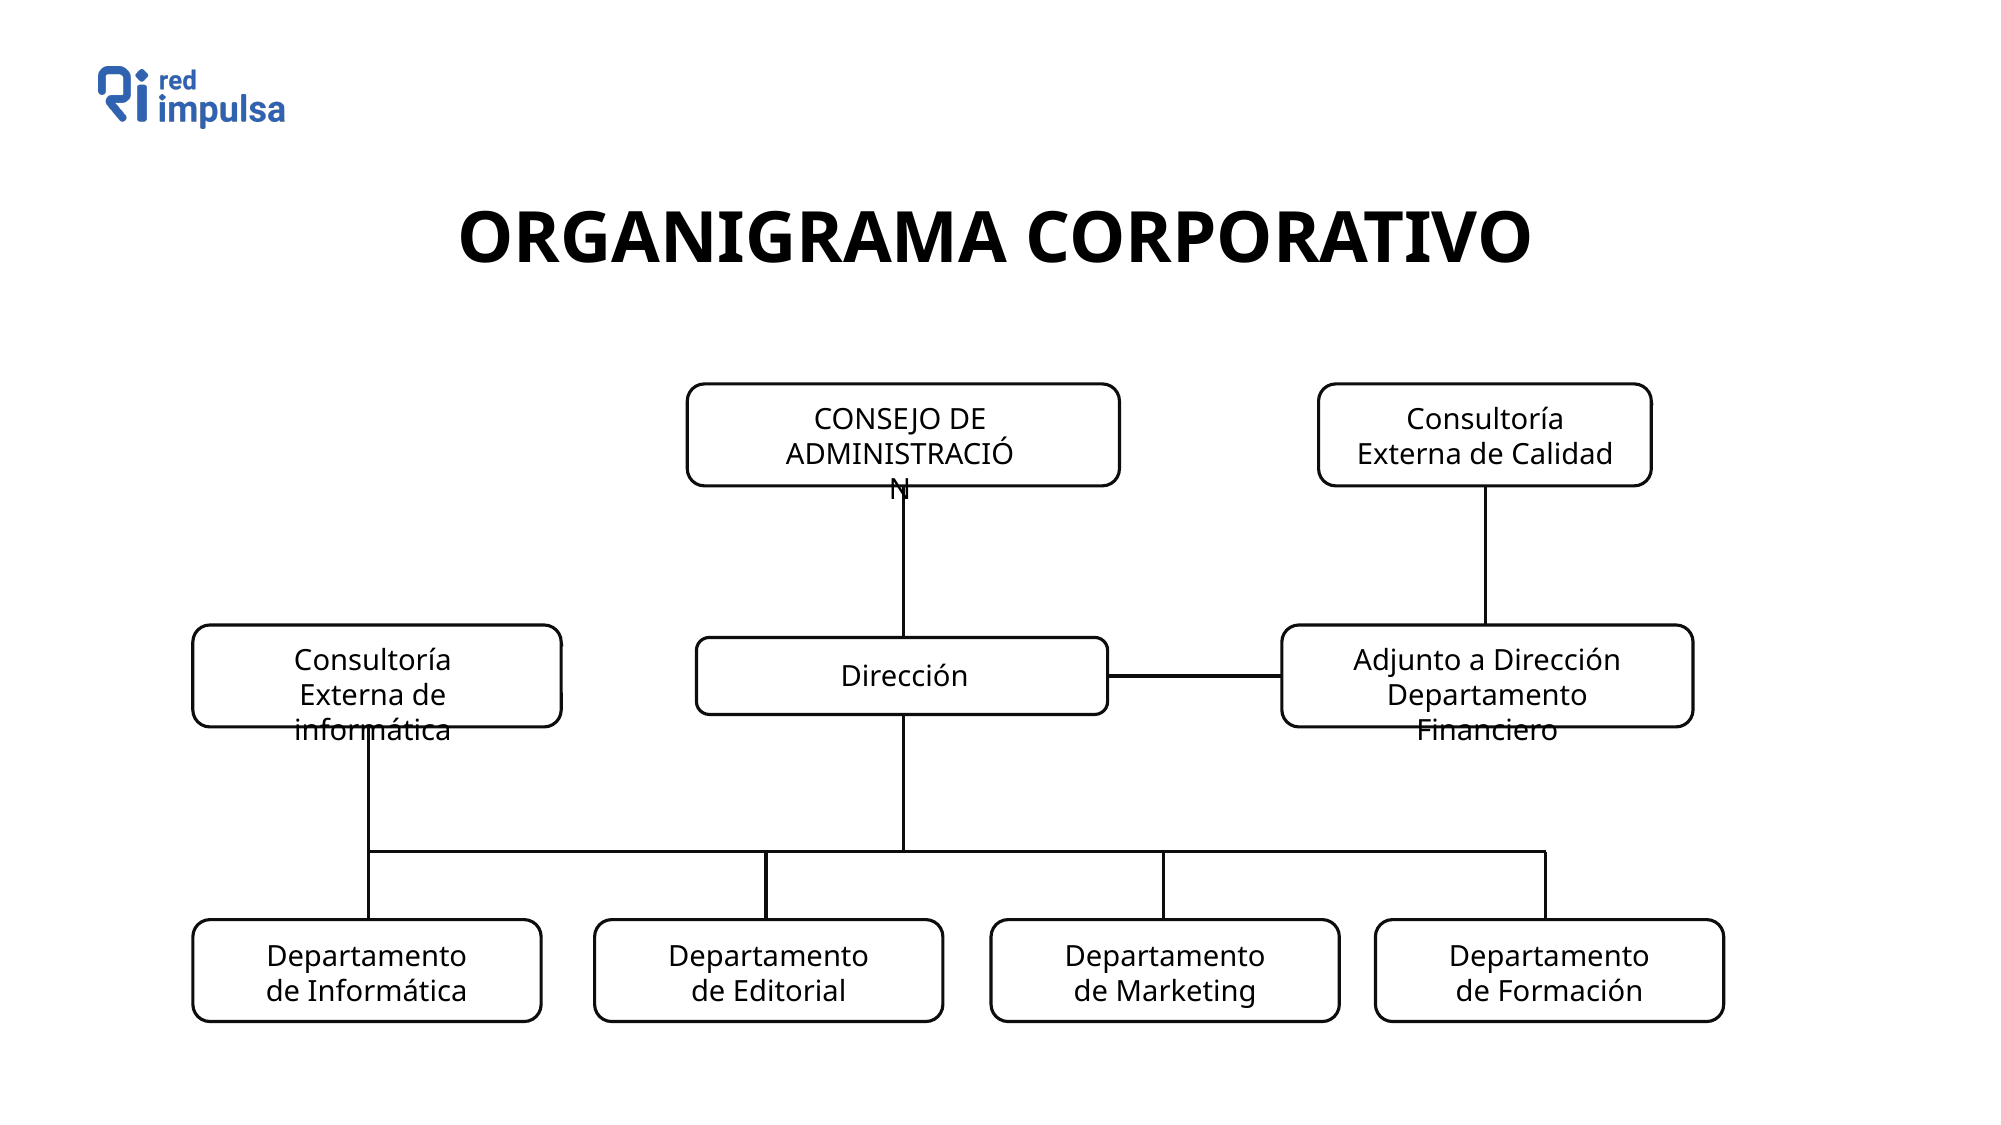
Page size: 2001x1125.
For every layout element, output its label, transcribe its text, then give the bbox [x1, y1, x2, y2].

text_box Adjunto a Dirección Departamento Financiero [1305, 633, 1669, 720]
text_box [1281, 624, 1694, 727]
text_box [1375, 919, 1724, 1022]
text_box Departamento de Editorial [648, 929, 890, 1016]
picture [98, 66, 285, 129]
text_box [696, 637, 1108, 715]
text_box [991, 919, 1340, 1022]
text_box [192, 919, 542, 1022]
text_box Consultoría Externa de Calidad [1338, 392, 1633, 479]
text_box Departamento de Marketing [1044, 929, 1286, 1016]
text_box [895, 479, 905, 486]
text_box Departamento de Formación [1429, 929, 1671, 1016]
text_box Dirección [723, 650, 1087, 701]
text_box [192, 624, 562, 727]
text_box ORGANIGRAMA CORPORATIVO [442, 184, 1558, 286]
text_box [594, 919, 943, 1022]
text_box [1318, 383, 1652, 486]
text_box Departamento de Informática [246, 929, 488, 1016]
text_box CONSEJO DE ADMINISTRACIÓN [761, 392, 1039, 479]
text_box [687, 383, 1120, 486]
text_box Consultoría Externa de informática [225, 633, 521, 720]
